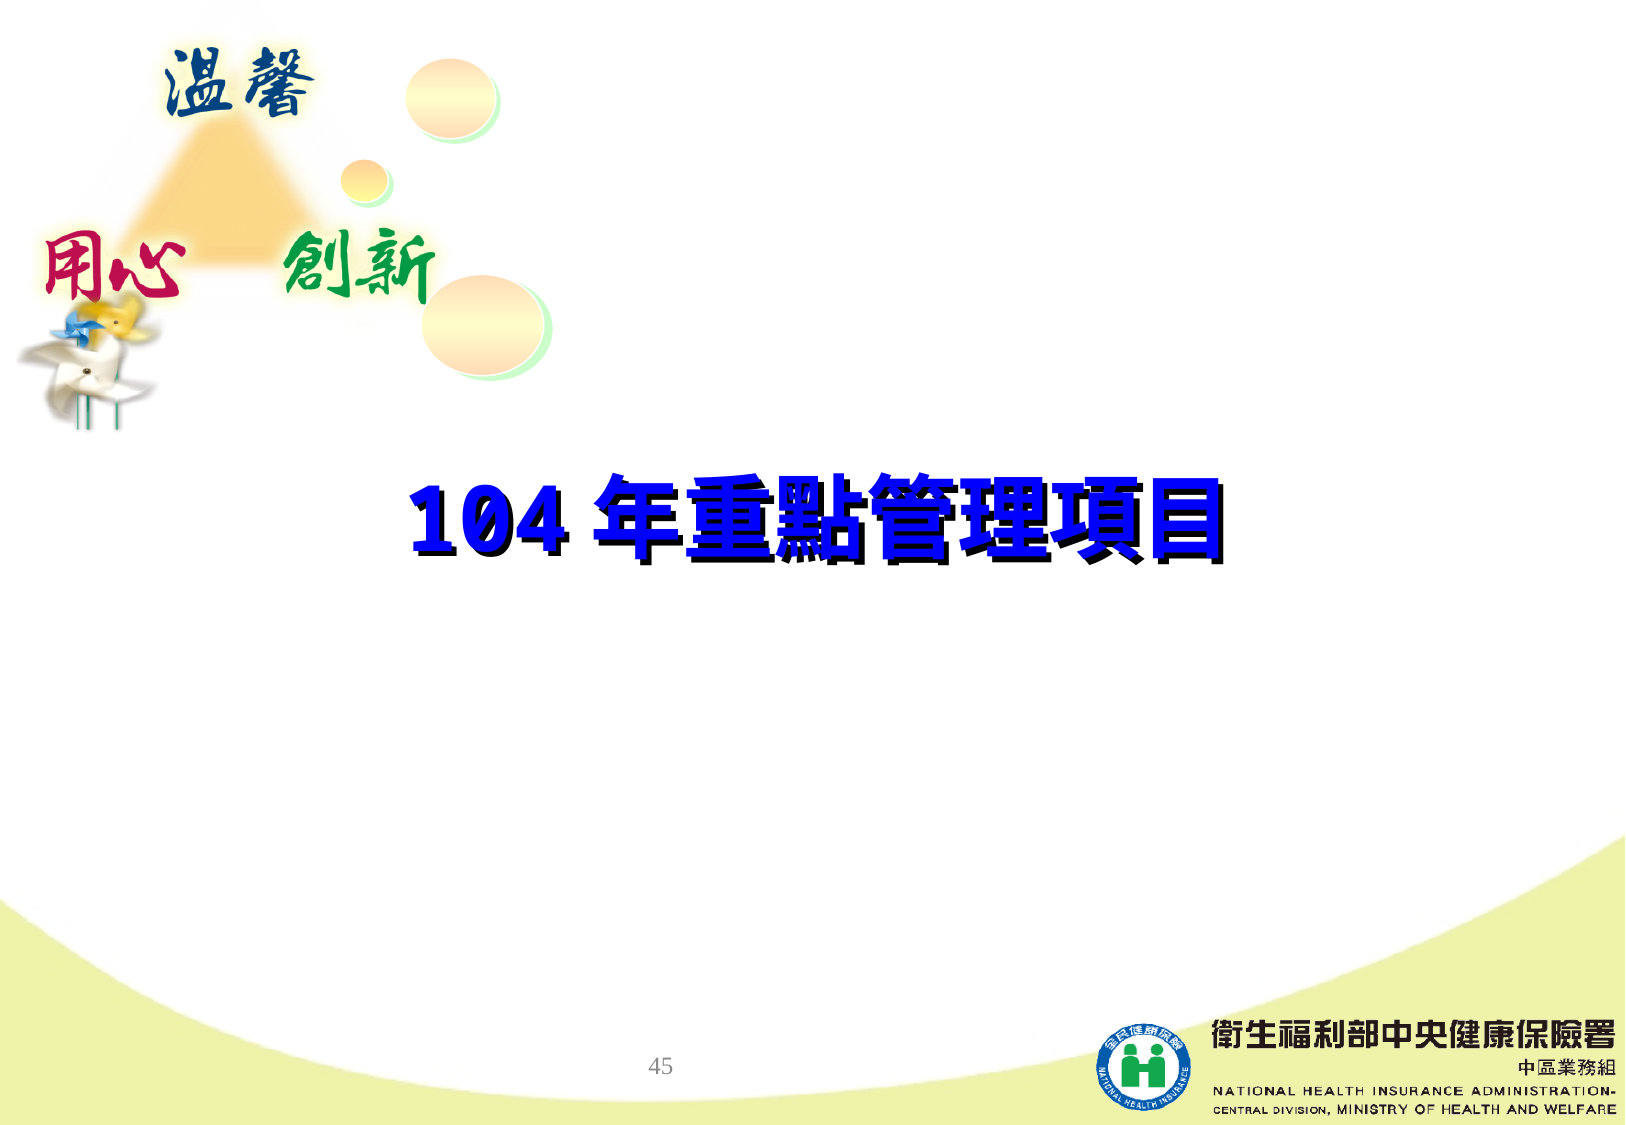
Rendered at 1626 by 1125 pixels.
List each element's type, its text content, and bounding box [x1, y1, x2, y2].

text_box [633, 1034, 1013, 1095]
title 104年重點管理項目 [127, 420, 1509, 764]
